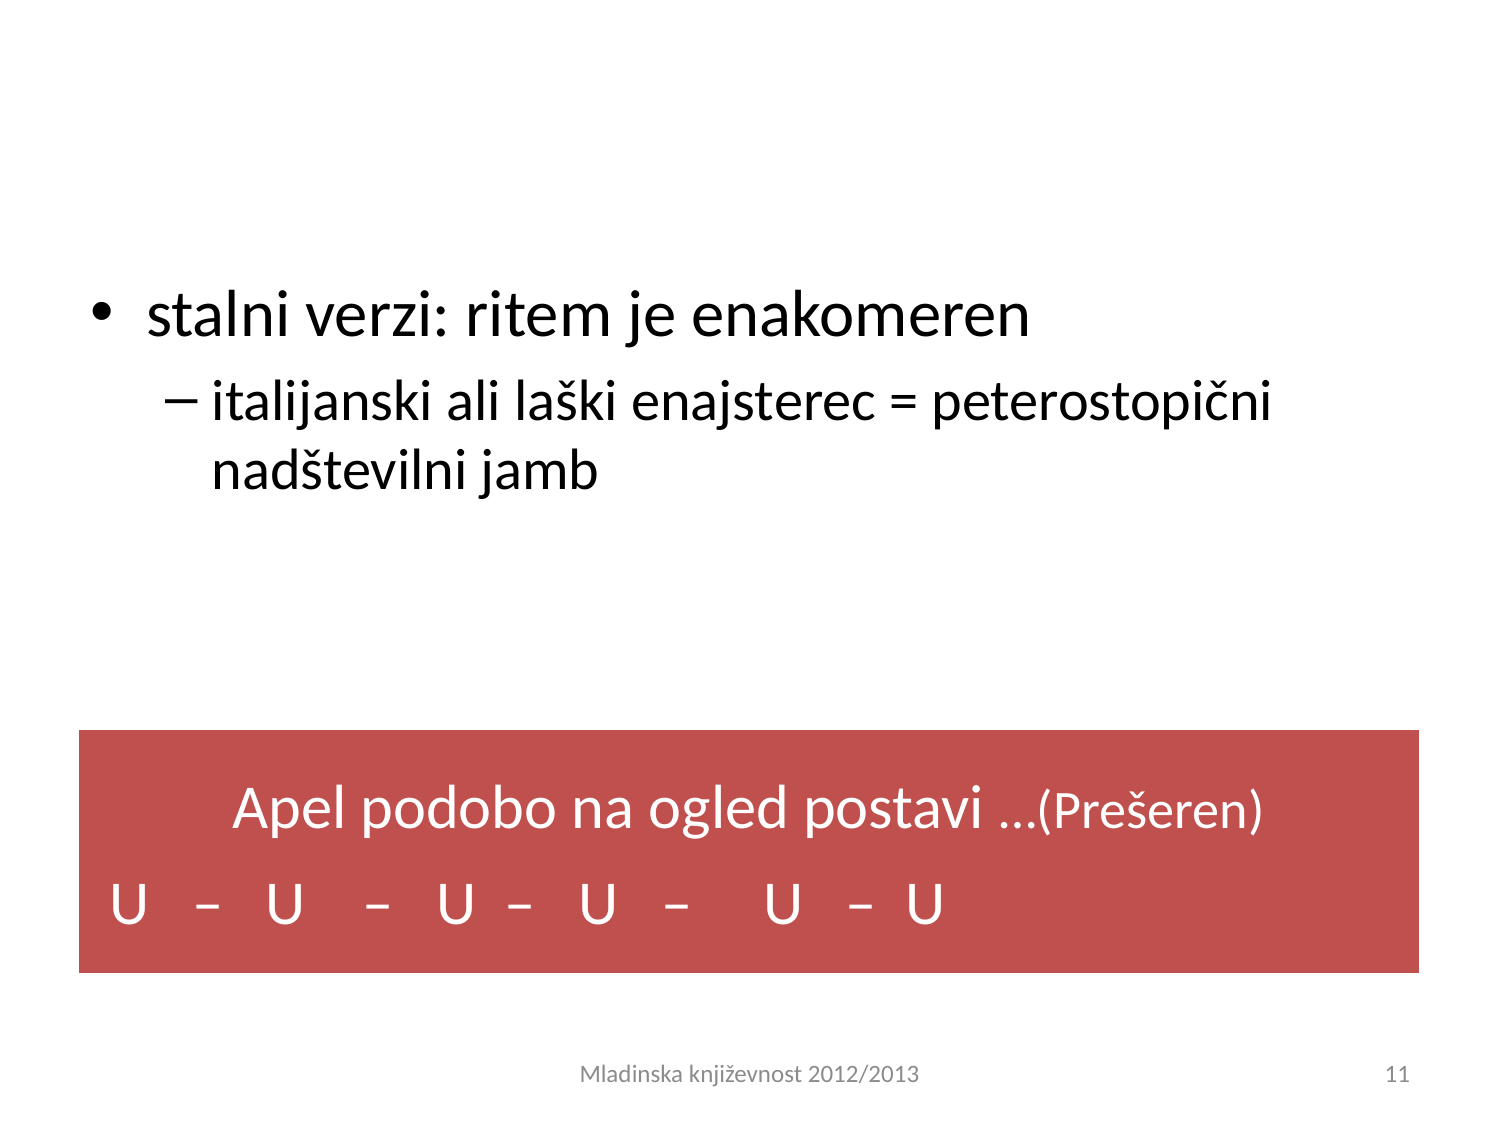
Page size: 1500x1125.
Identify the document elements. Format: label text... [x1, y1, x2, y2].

footer Mladinska književnost 2012/2013 [512, 1042, 988, 1103]
text_box Apel podobo na ogled postavi …(Prešeren) U – U – U – U – U – U [76, 727, 1421, 976]
list stalni verzi: ritem je enakomeren italijanski ali laški enajsterec = peterostopični nadštevilni jamb [75, 262, 1425, 1005]
slide_number <number> [1074, 1042, 1425, 1103]
